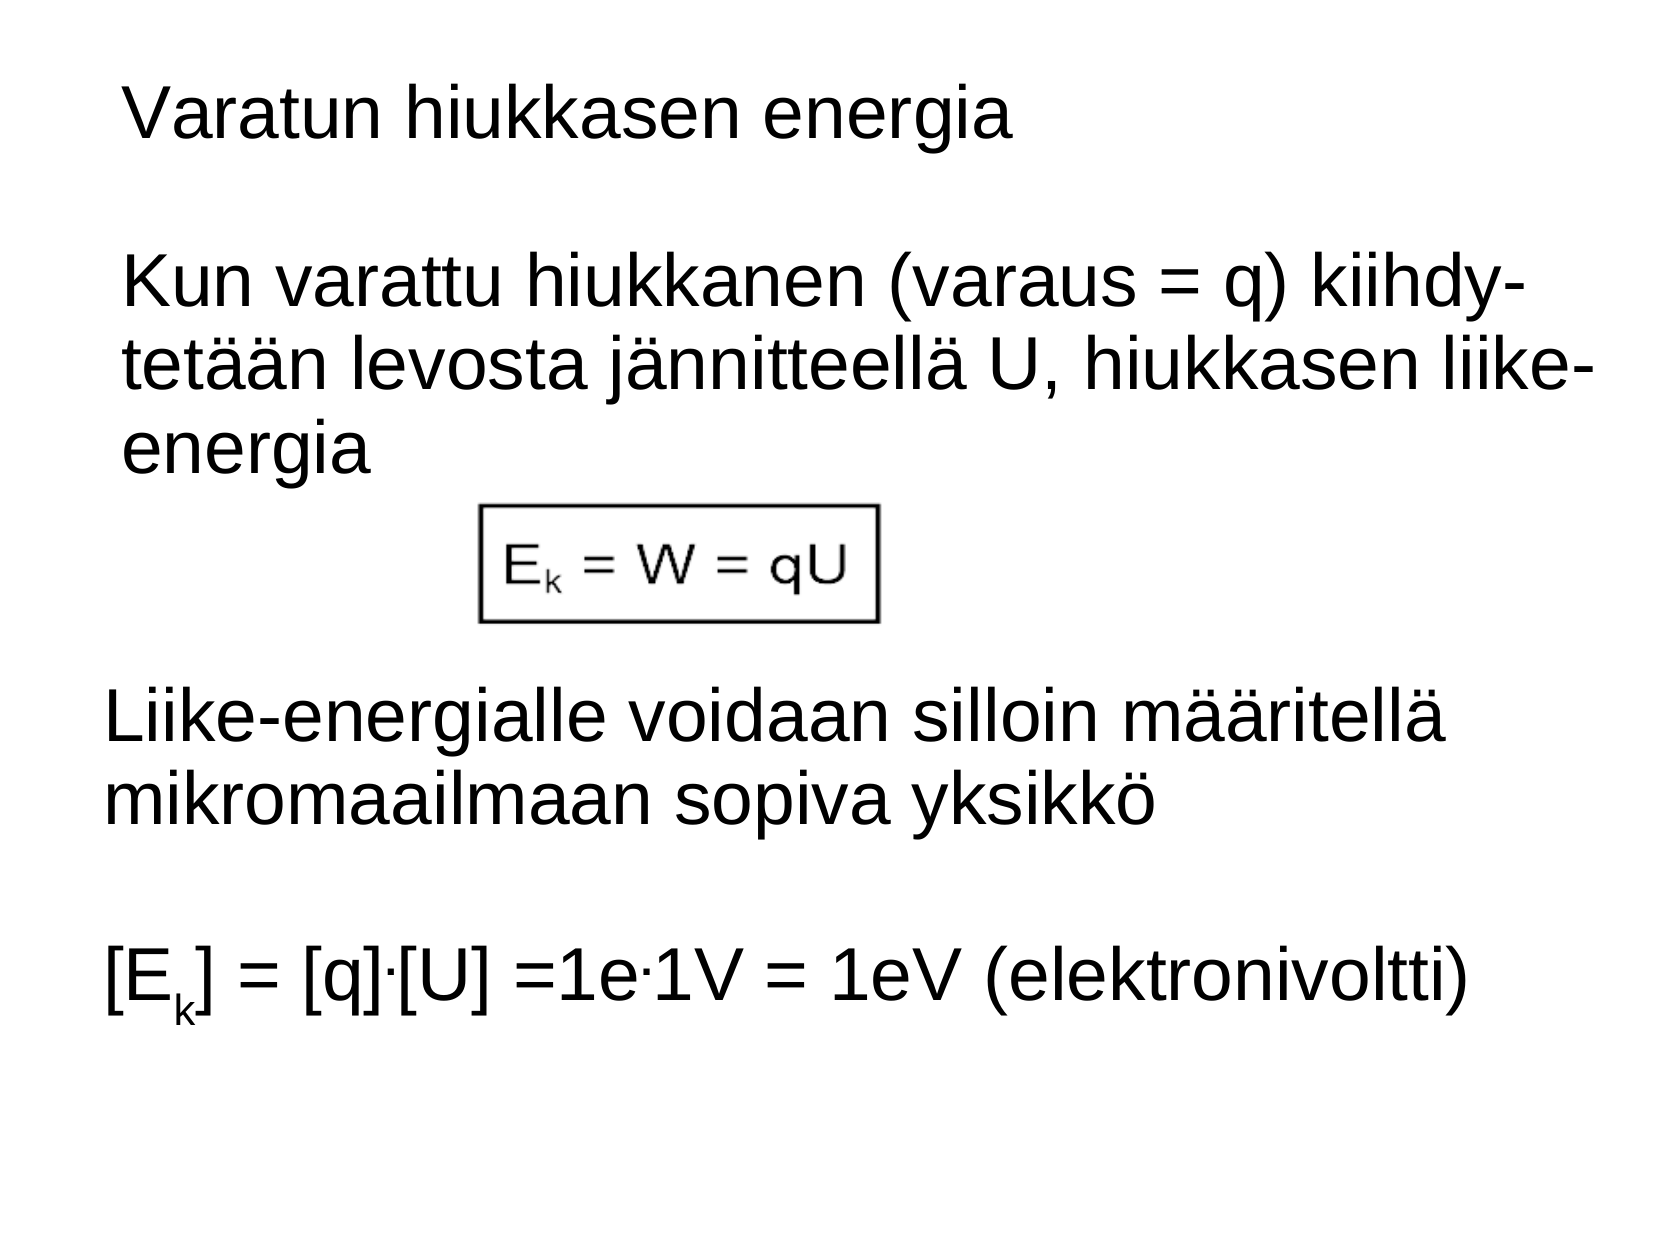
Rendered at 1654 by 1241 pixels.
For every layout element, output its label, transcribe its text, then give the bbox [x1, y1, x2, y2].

text_box Liike-energialle voidaan silloin määritellä mikromaailmaan sopiva yksikkö [Ek] = [q].[U] =1e.1V = 1eV (elektronivoltti) [88, 661, 1548, 1241]
picture [448, 472, 917, 641]
text_box Varatun hiukkasen energia Kun varattu hiukkanen (varaus = q) kiihdy- tetään levosta jännitteellä U, hiukkasen liike-energia [106, 59, 1654, 494]
